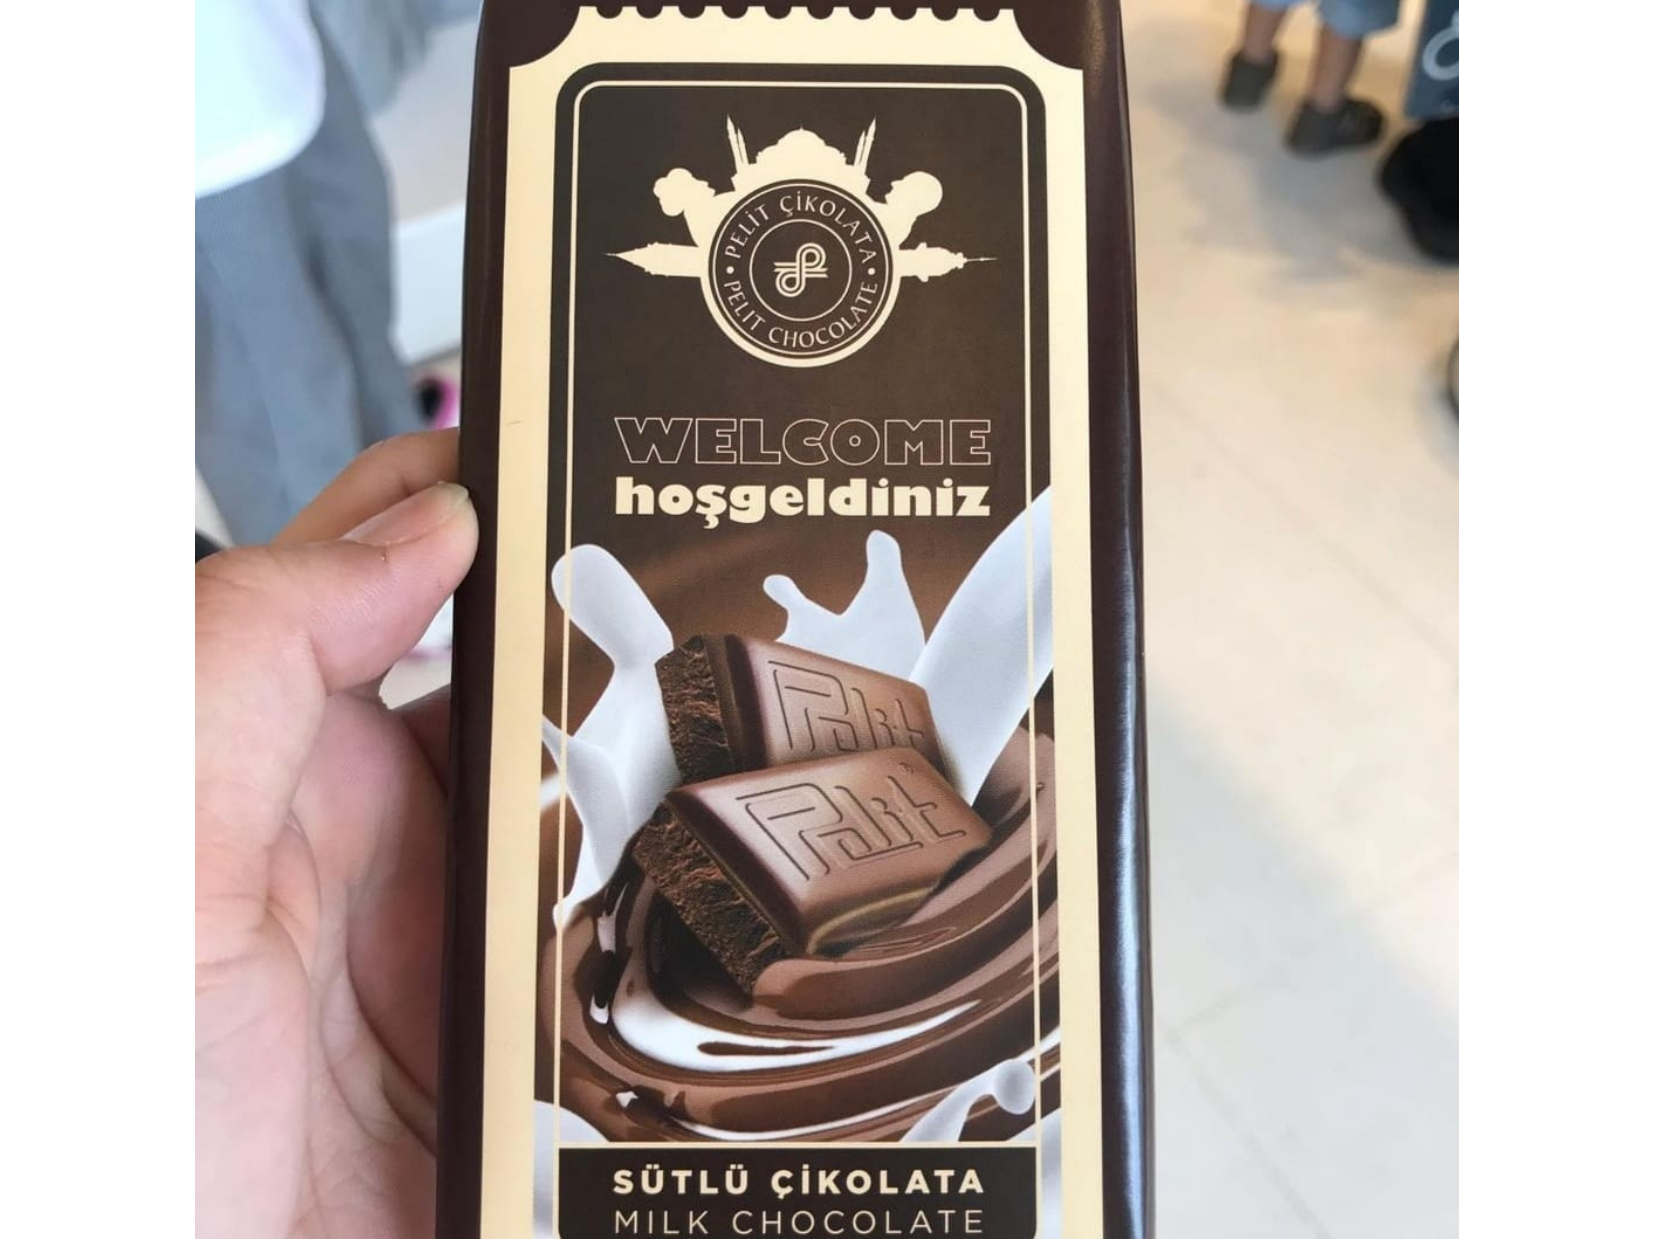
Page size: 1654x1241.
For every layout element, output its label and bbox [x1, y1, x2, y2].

picture [195, 0, 1459, 1239]
